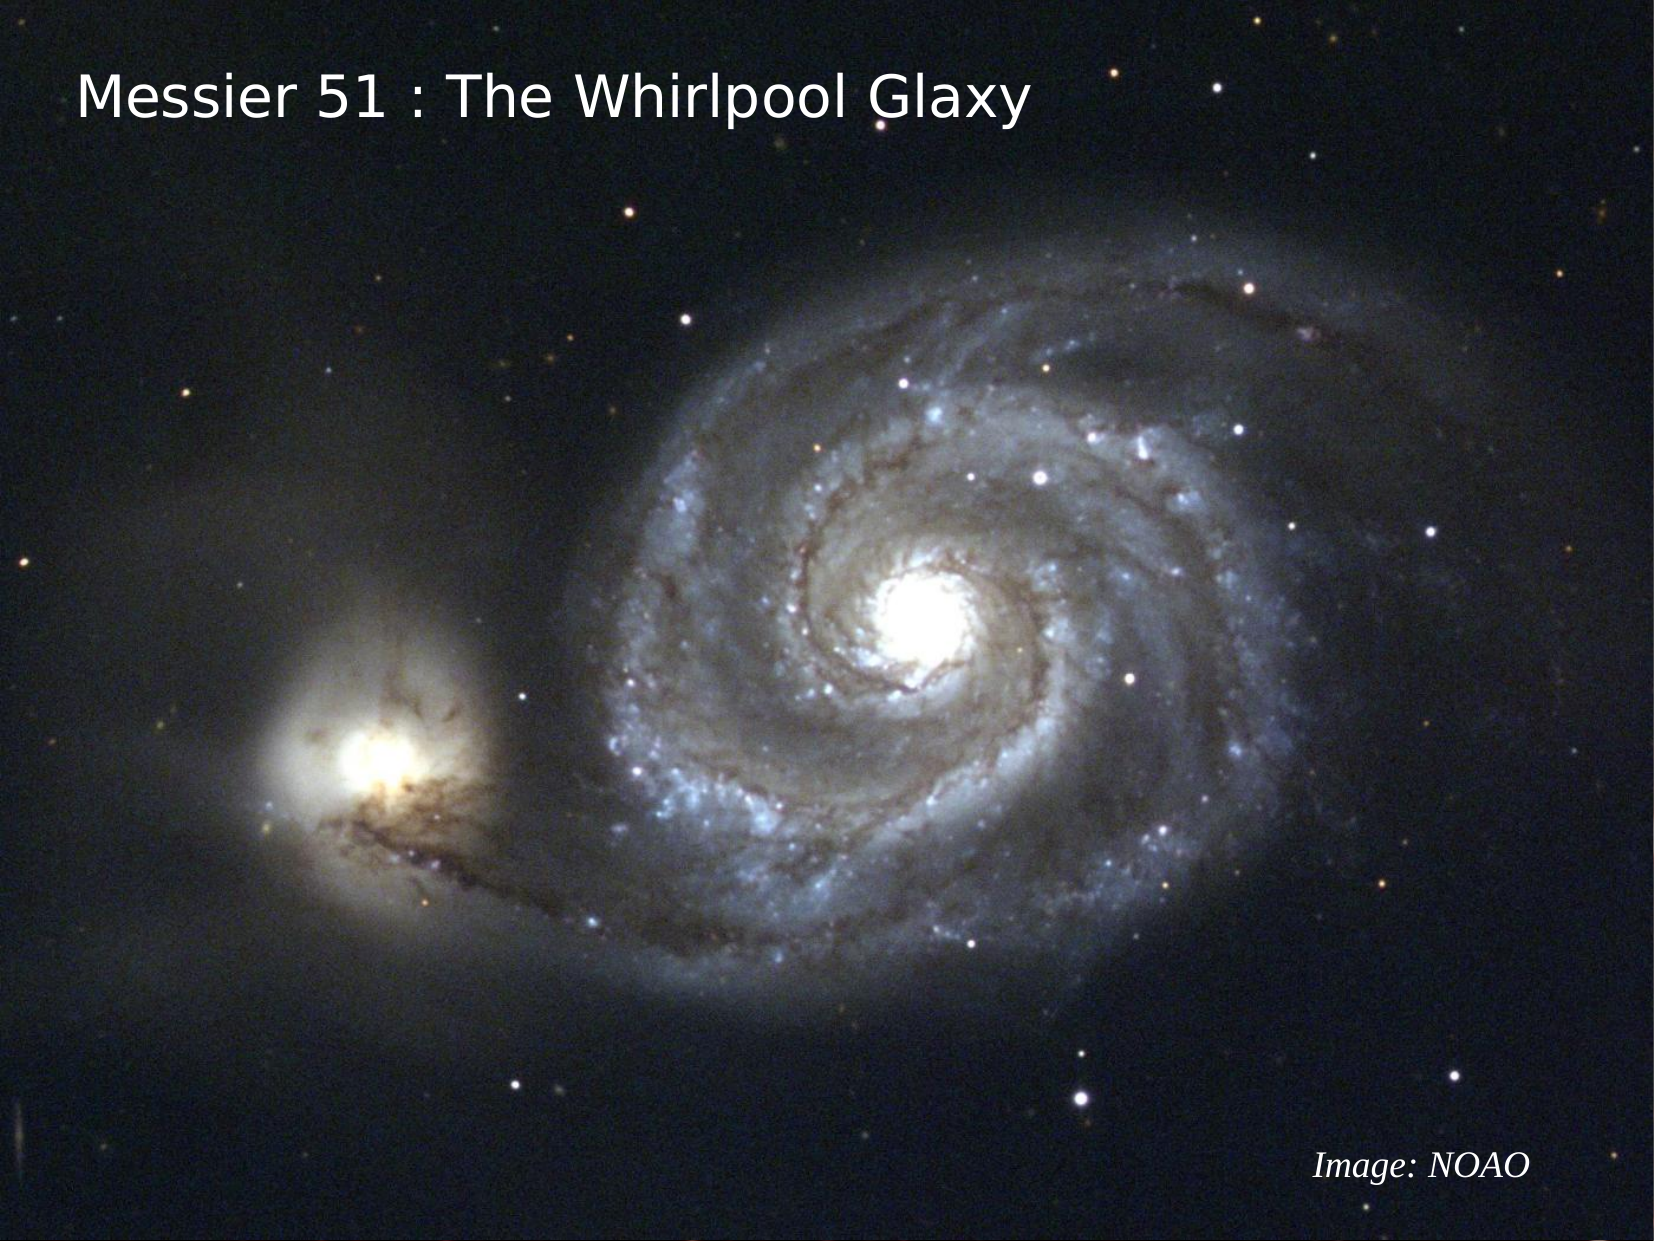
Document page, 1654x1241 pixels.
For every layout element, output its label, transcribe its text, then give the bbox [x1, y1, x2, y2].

text_box Messier 51 : The Whirlpool Glaxy [75, 63, 1035, 132]
text_box Image: NOAO [1312, 1143, 1531, 1186]
picture [0, 0, 1654, 1241]
